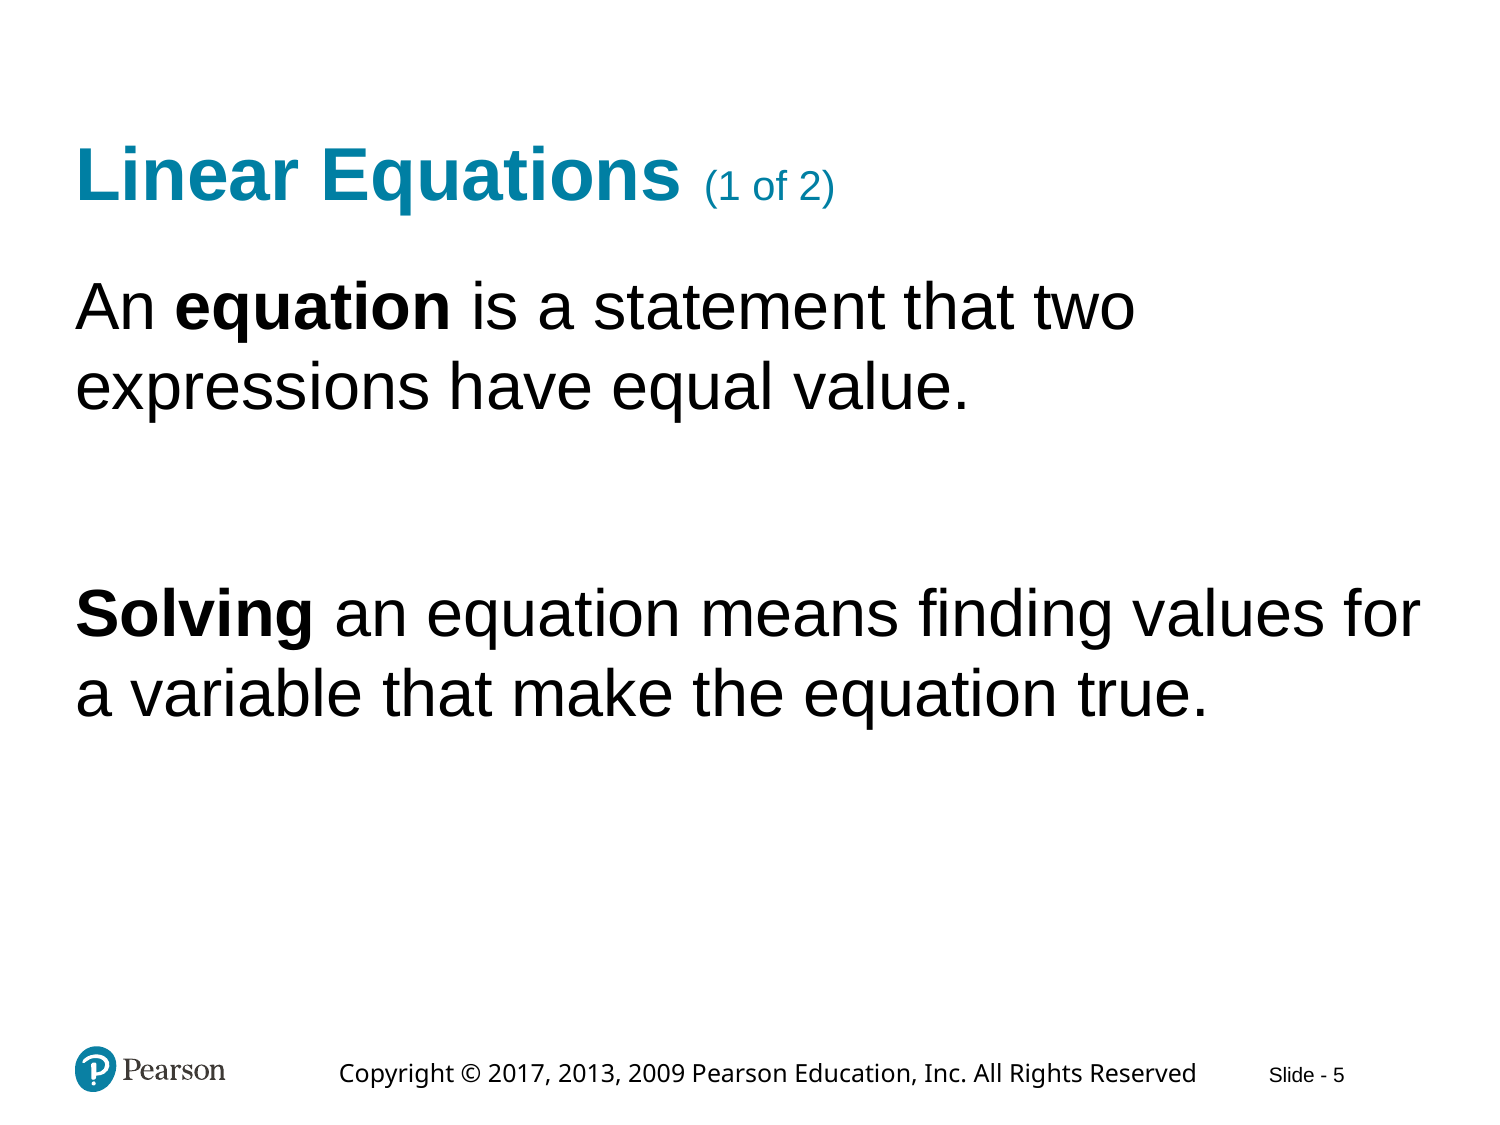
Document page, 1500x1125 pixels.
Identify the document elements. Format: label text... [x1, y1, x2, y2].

title Linear Equations (1 of 2) [75, 35, 1425, 216]
list Solving an equation means finding values for a variable that make the equation true. [75, 569, 1425, 825]
list An equation is a statement that two expressions have equal value. [75, 262, 1425, 432]
